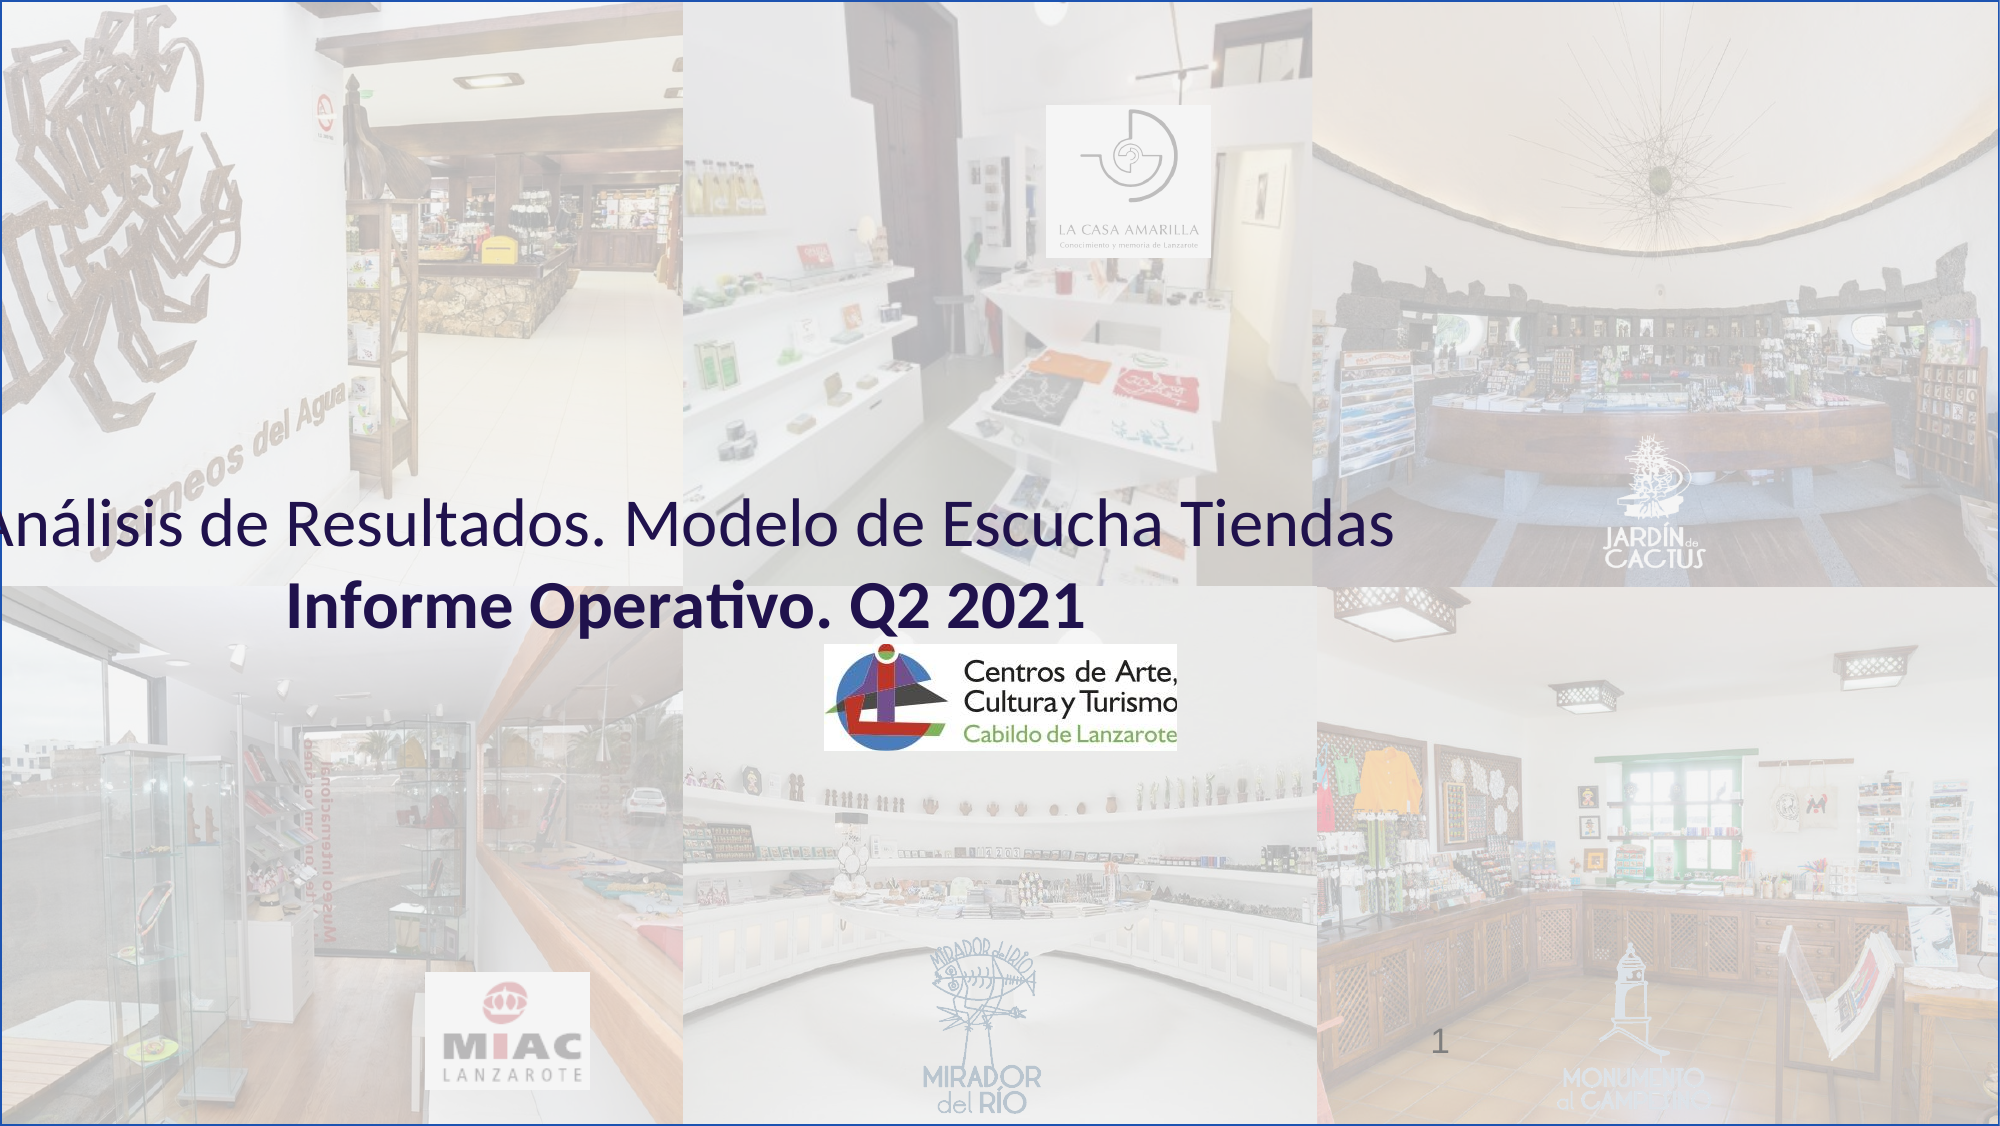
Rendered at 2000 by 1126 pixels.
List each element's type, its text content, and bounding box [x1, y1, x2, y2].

picture [824, 644, 1177, 751]
text_box Análisis de Resultados. Modelo de Escucha Tiendas Informe Operativo. Q2 2021 [0, 469, 1847, 737]
text_box <número> [1412, 1008, 1880, 1069]
text_box [0, 0, 2000, 1125]
